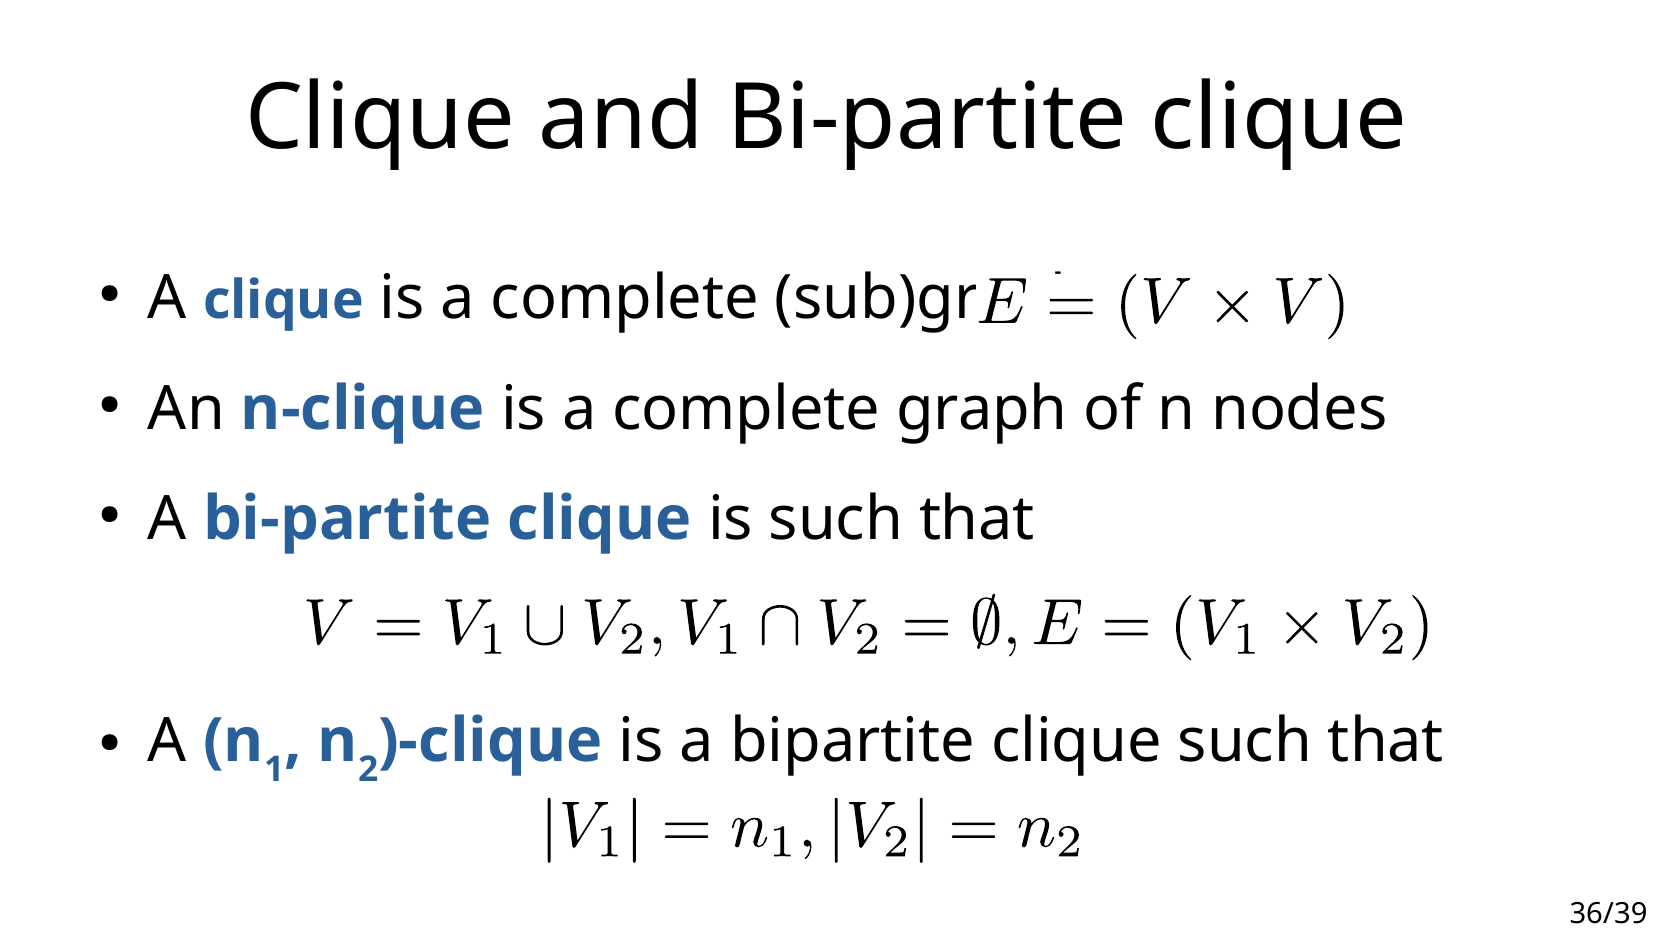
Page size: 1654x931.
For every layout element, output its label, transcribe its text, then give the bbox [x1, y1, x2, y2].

list A clique is a complete (sub)graph: An n-clique is a complete graph of n nodes A bi-partite clique is such that A (n1, n2)-clique is a bipartite clique such that [82, 253, 1571, 793]
text_box [976, 273, 1351, 340]
text_box [302, 593, 1434, 661]
title Clique and Bi-partite clique [82, 1, 1571, 226]
text_box [540, 797, 1082, 863]
